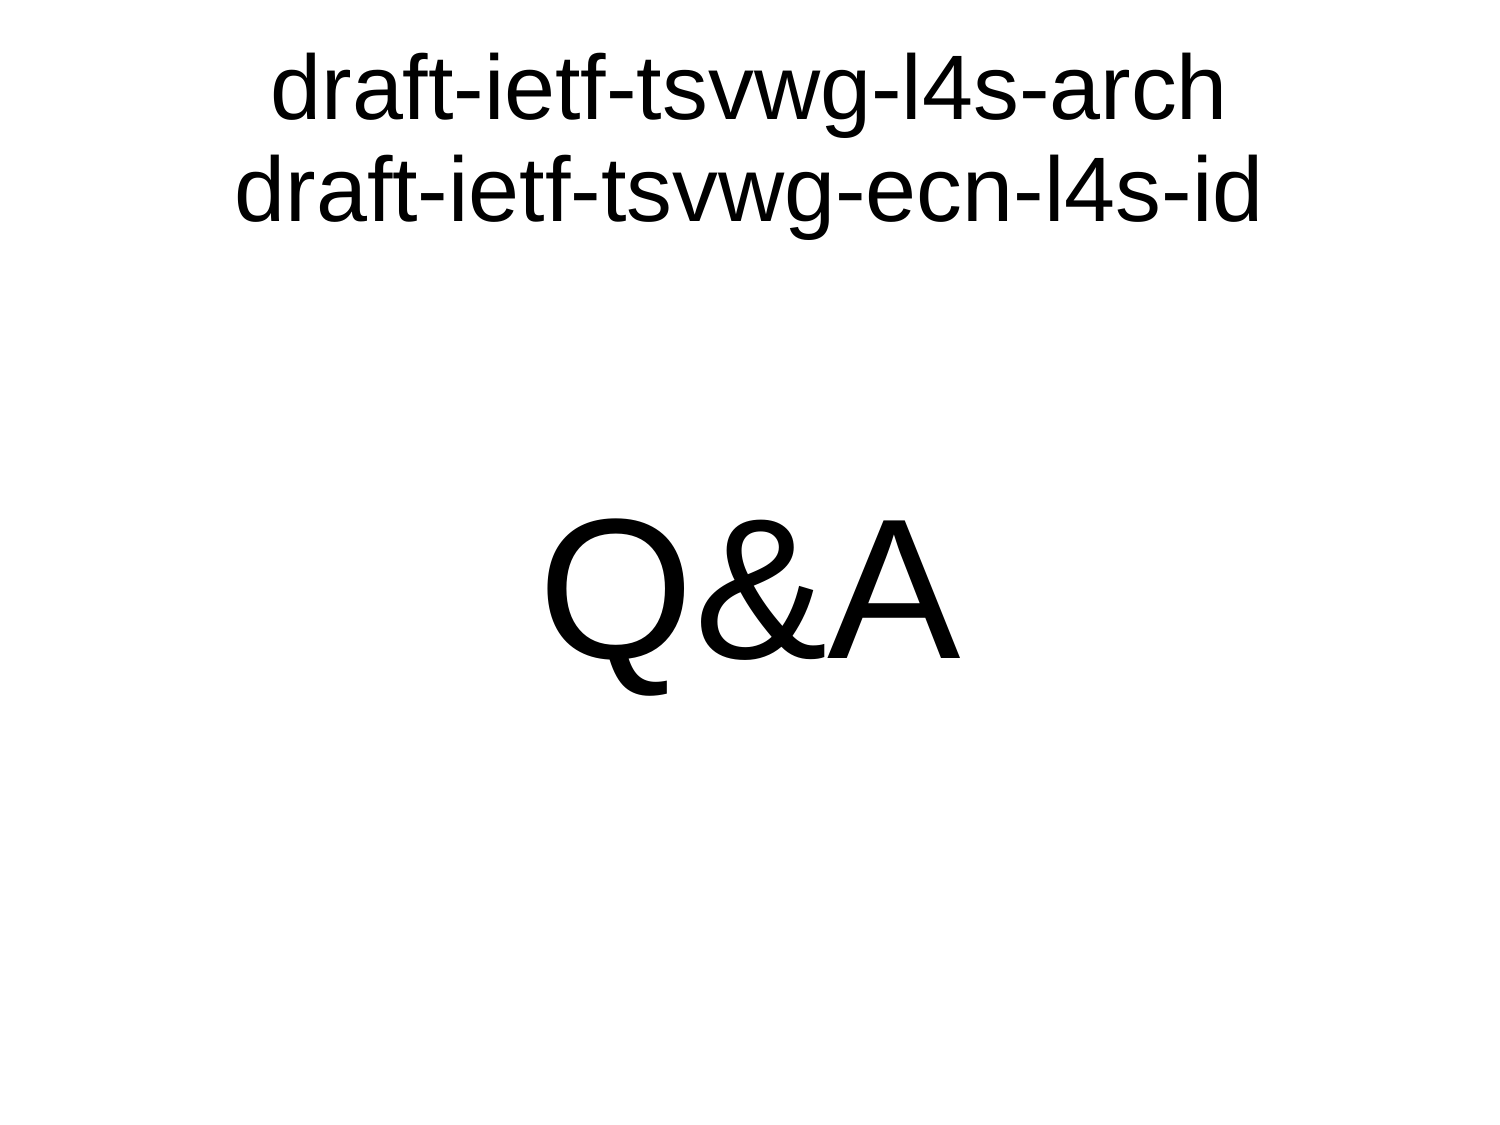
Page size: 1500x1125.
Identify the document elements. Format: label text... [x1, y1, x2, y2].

title draft-ietf-tsvwg-l4s-arch draft-ietf-tsvwg-ecn-l4s-id [75, 36, 1425, 242]
subtitle Q&A [75, 263, 1425, 916]
